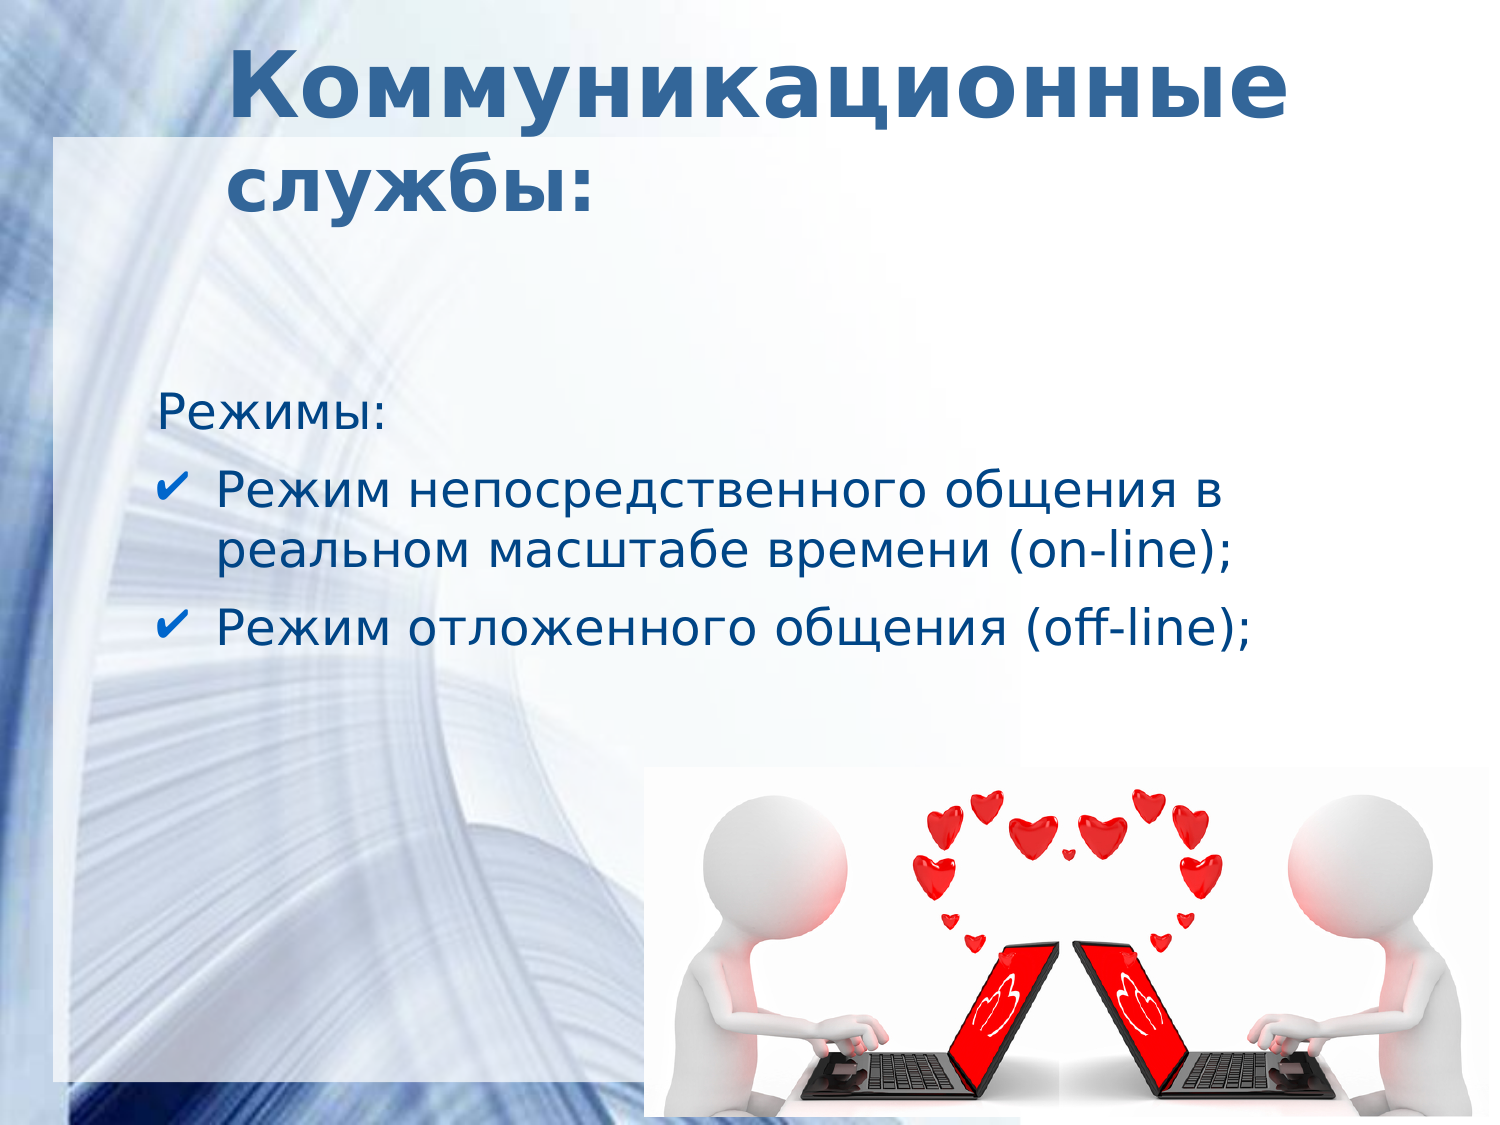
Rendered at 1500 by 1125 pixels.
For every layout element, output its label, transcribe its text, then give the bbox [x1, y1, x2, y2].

text_box Режимы: Режим непосредственного общения в реальном масштабе времени (on-line); Режим отложенного общения (off-line); [141, 312, 1394, 719]
text_box Коммуникационные службы: [210, 18, 1340, 234]
picture [0, 0, 1500, 1125]
